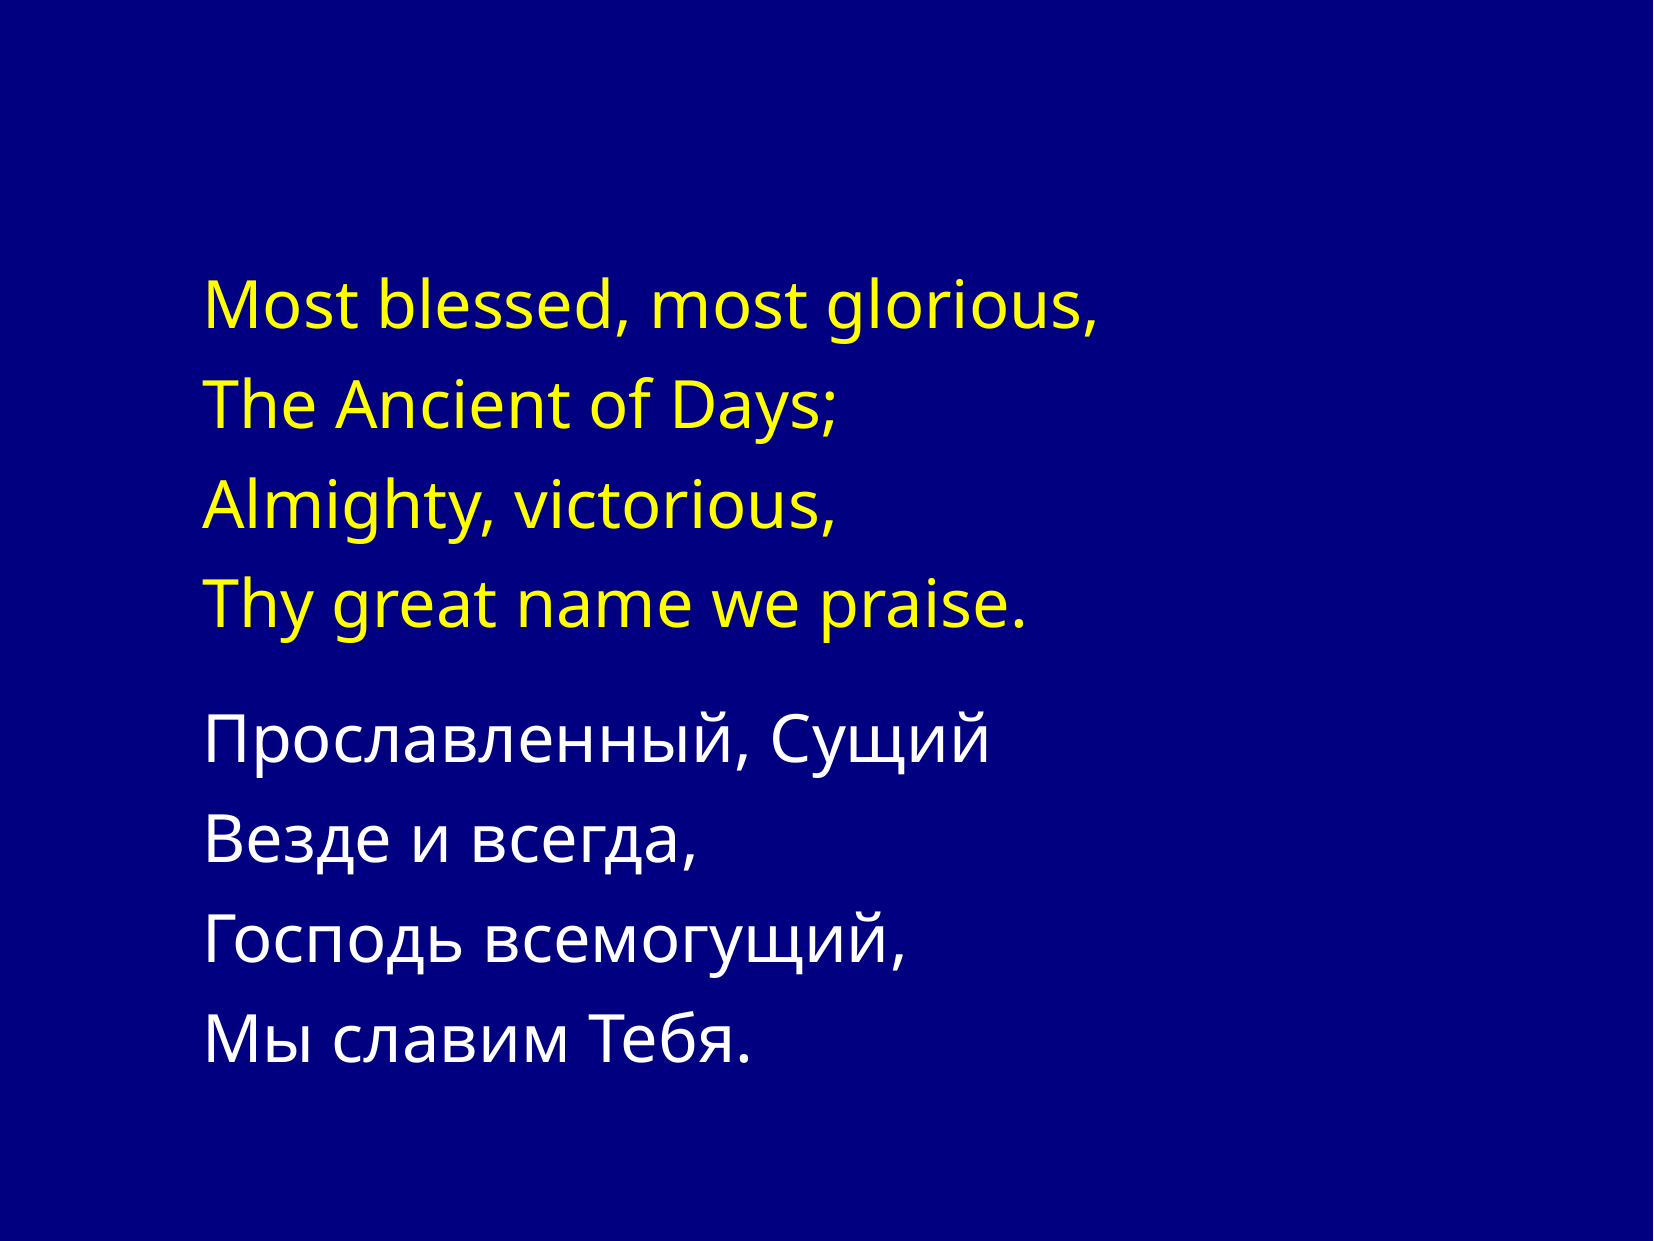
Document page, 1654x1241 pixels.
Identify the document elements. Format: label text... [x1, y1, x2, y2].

text_box Most blessed, most glorious, The Ancient of Days; Almighty, victorious, Thy great name we praise. [75, 150, 1576, 638]
text_box Прославленный, Сущий Везде и всегда, Господь всемогущий, Мы славим Тебя. [75, 675, 1576, 1163]
